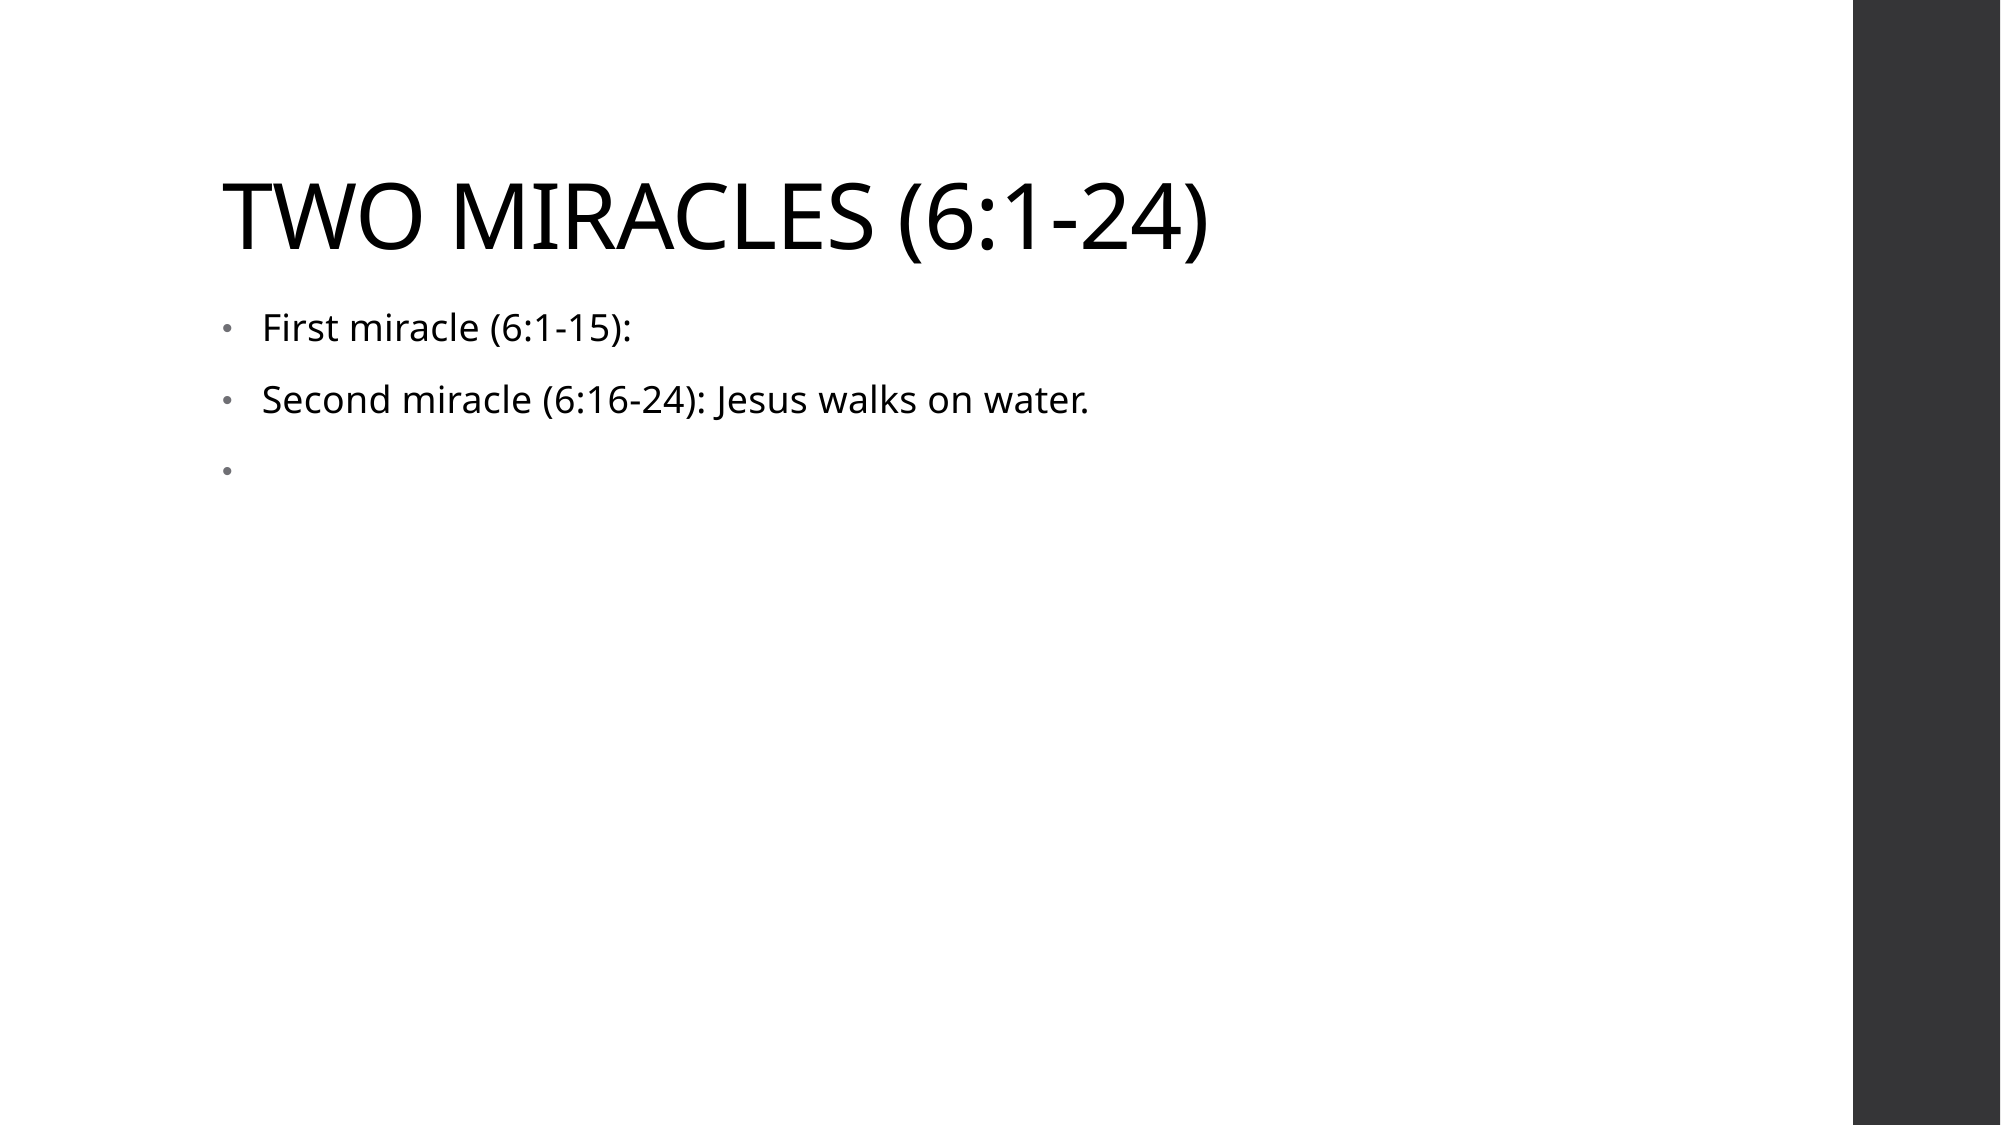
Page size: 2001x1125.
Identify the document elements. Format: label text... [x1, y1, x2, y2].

title TWO MIRACLES (6:1-24) [206, 60, 1797, 278]
list First miracle (6:1-15): Second miracle (6:16-24): Jesus walks on water. [206, 299, 1617, 1014]
